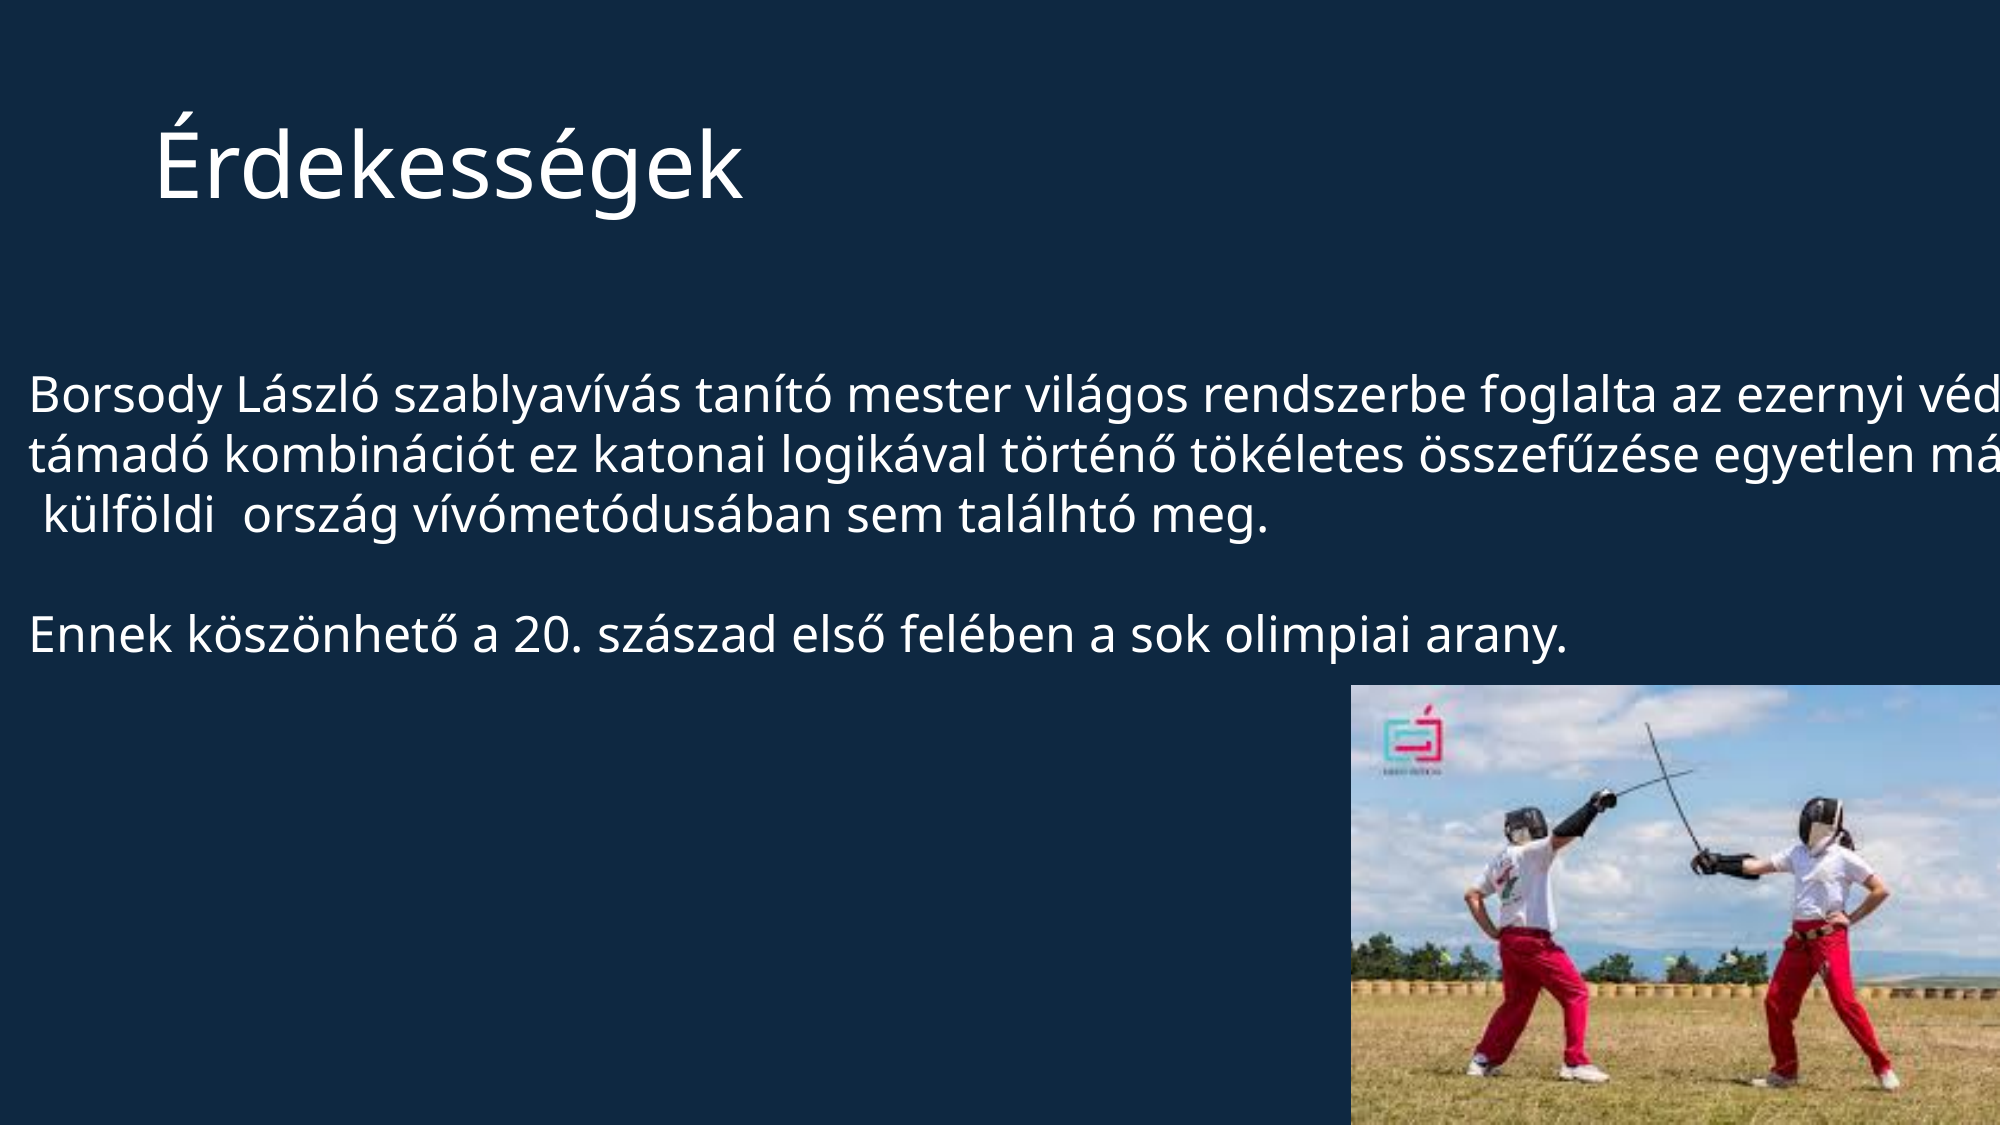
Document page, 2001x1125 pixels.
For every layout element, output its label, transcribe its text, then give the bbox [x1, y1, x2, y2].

picture [1351, 685, 2000, 1125]
text_box Borsody László szablyavívás tanító mester világos rendszerbe foglalta az ezernyi védő és támadó kombinációt ez katonai logikával történő tökéletes összefűzése egyetlen más külföldi ország vívómetódusában sem találhtó meg. Ennek köszönhető a 20. szászad első felében a sok olimpiai arany. [14, 354, 2000, 673]
title Érdekességek [137, 59, 1863, 278]
